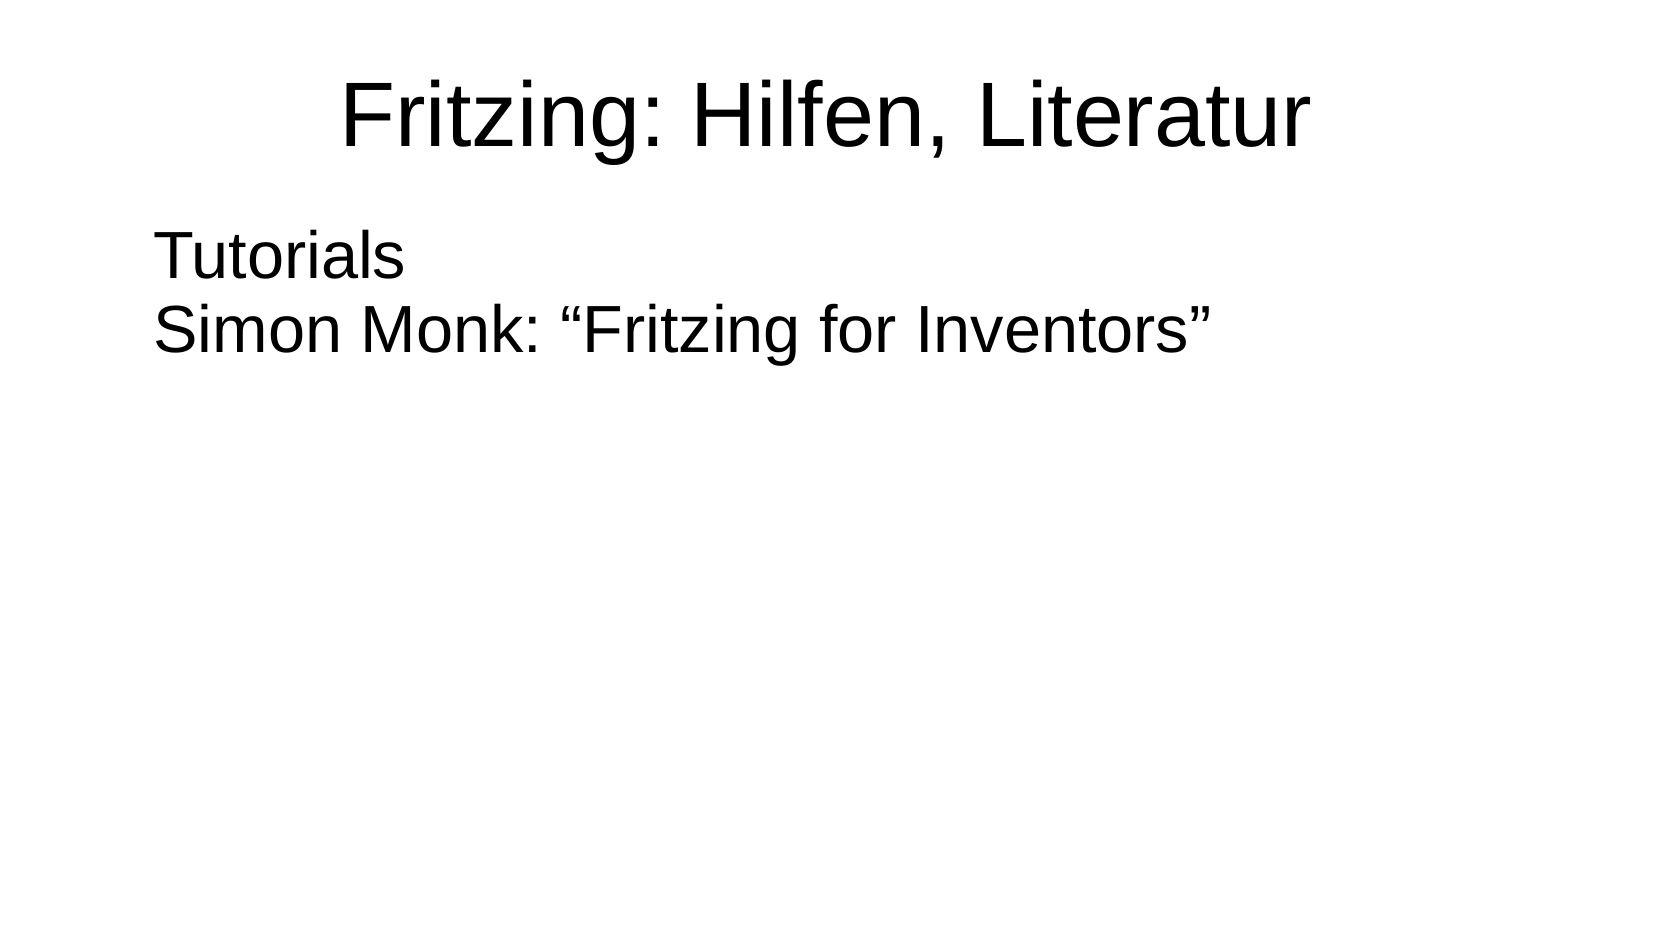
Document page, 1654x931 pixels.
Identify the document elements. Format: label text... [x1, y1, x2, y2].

title Fritzing: Hilfen, Literatur [82, 37, 1571, 193]
list Tutorials Simon Monk: “Fritzing for Inventors” [82, 217, 1571, 758]
